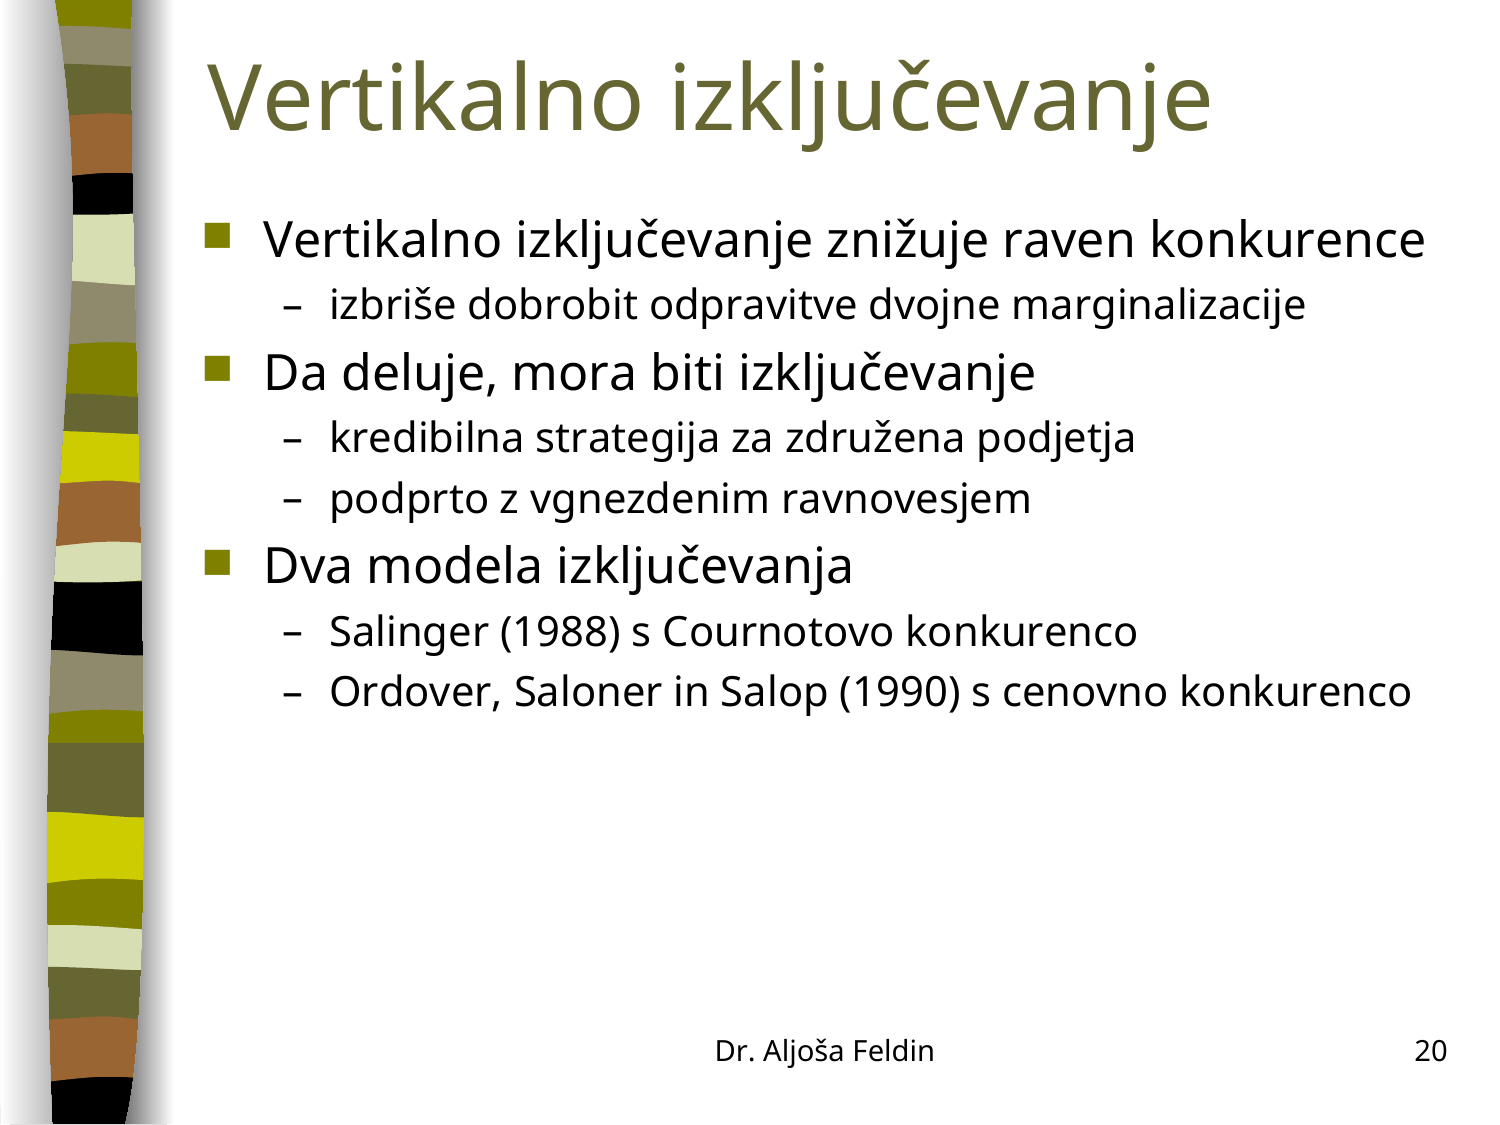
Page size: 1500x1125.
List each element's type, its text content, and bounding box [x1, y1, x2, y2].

text_box Dr. Aljoša Feldin [587, 1025, 1063, 1101]
list Vertikalno izključevanje znižuje raven konkurence izbriše dobrobit odpravitve dvojne marginalizacije Da deluje, mora biti izključevanje kredibilna strategija za združena podjetja podprto z vgnezdenim ravnovesjem Dva modela izključevanja Salinger (1988) s Cournotovo konkurenco Ordover, Saloner in Salop (1990) s cenovno konkurenco [192, 200, 1468, 876]
text_box <number> [1149, 1025, 1463, 1101]
title Vertikalno izključevanje [192, 0, 1468, 188]
